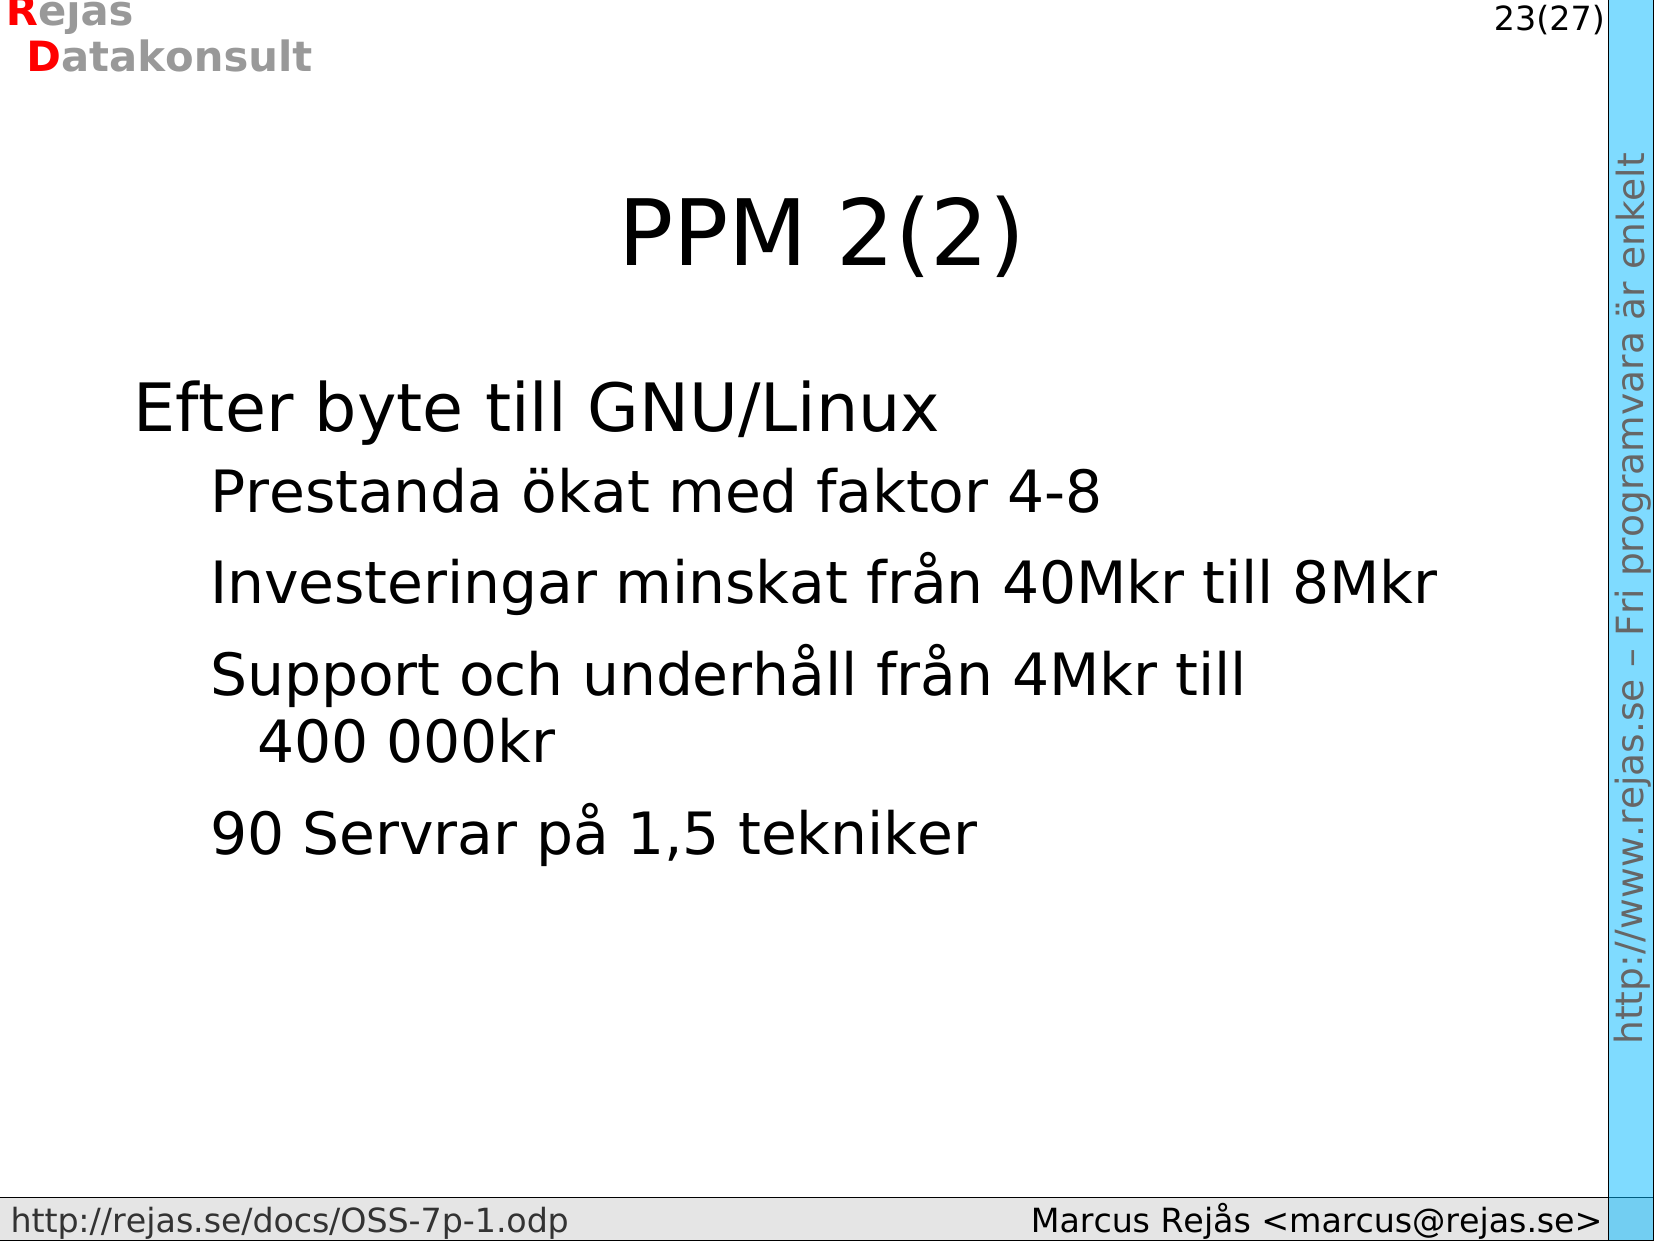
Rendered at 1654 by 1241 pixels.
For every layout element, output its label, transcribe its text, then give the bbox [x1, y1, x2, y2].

title PPM 2(2) [115, 130, 1528, 338]
list Efter byte till GNU/Linux Prestanda ökat med faktor 4-8 Investeringar minskat från 40Mkr till 8Mkr Support och underhåll från 4Mkr till 400 000kr 90 Servrar på 1,5 tekniker [115, 368, 1528, 1165]
